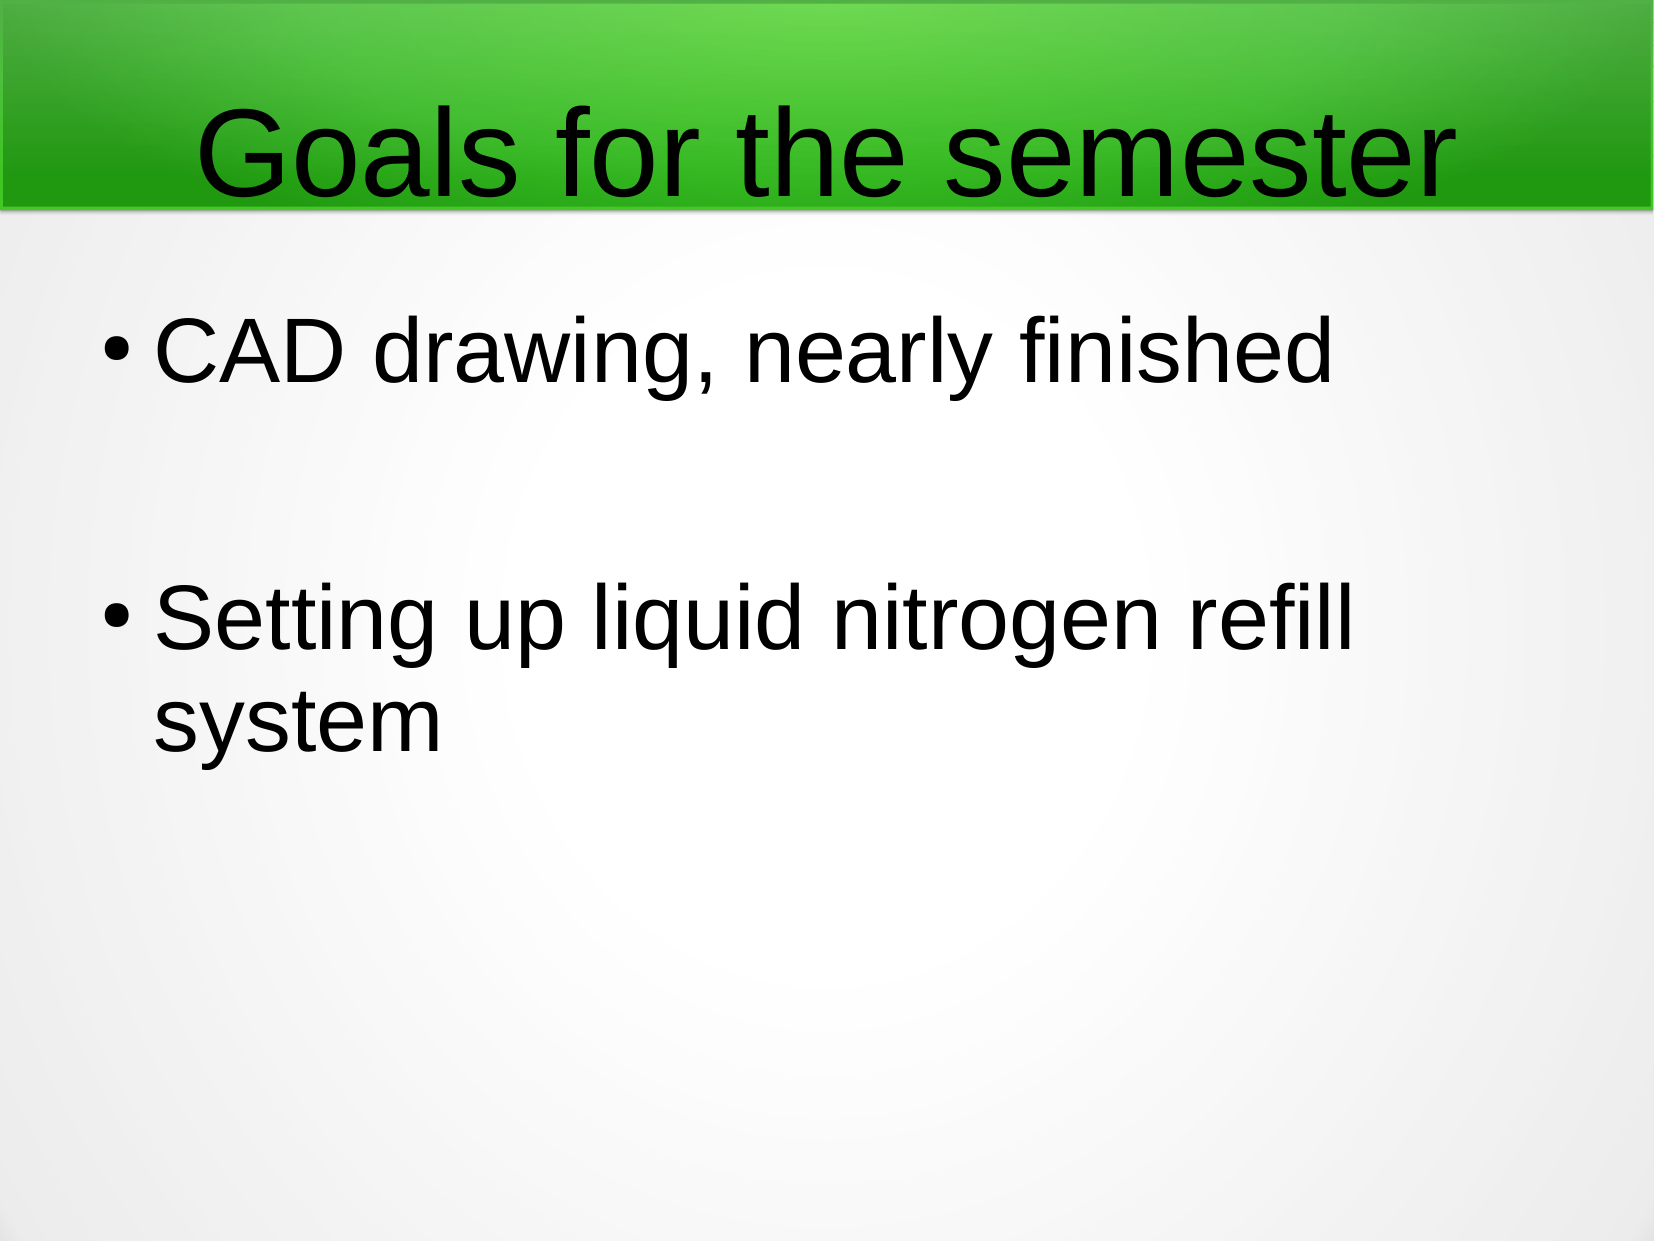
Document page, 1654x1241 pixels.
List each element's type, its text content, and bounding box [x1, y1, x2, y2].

list CAD drawing, nearly finished Setting up liquid nitrogen refill system [82, 299, 1571, 1019]
title Goals for the semester [82, 49, 1571, 257]
